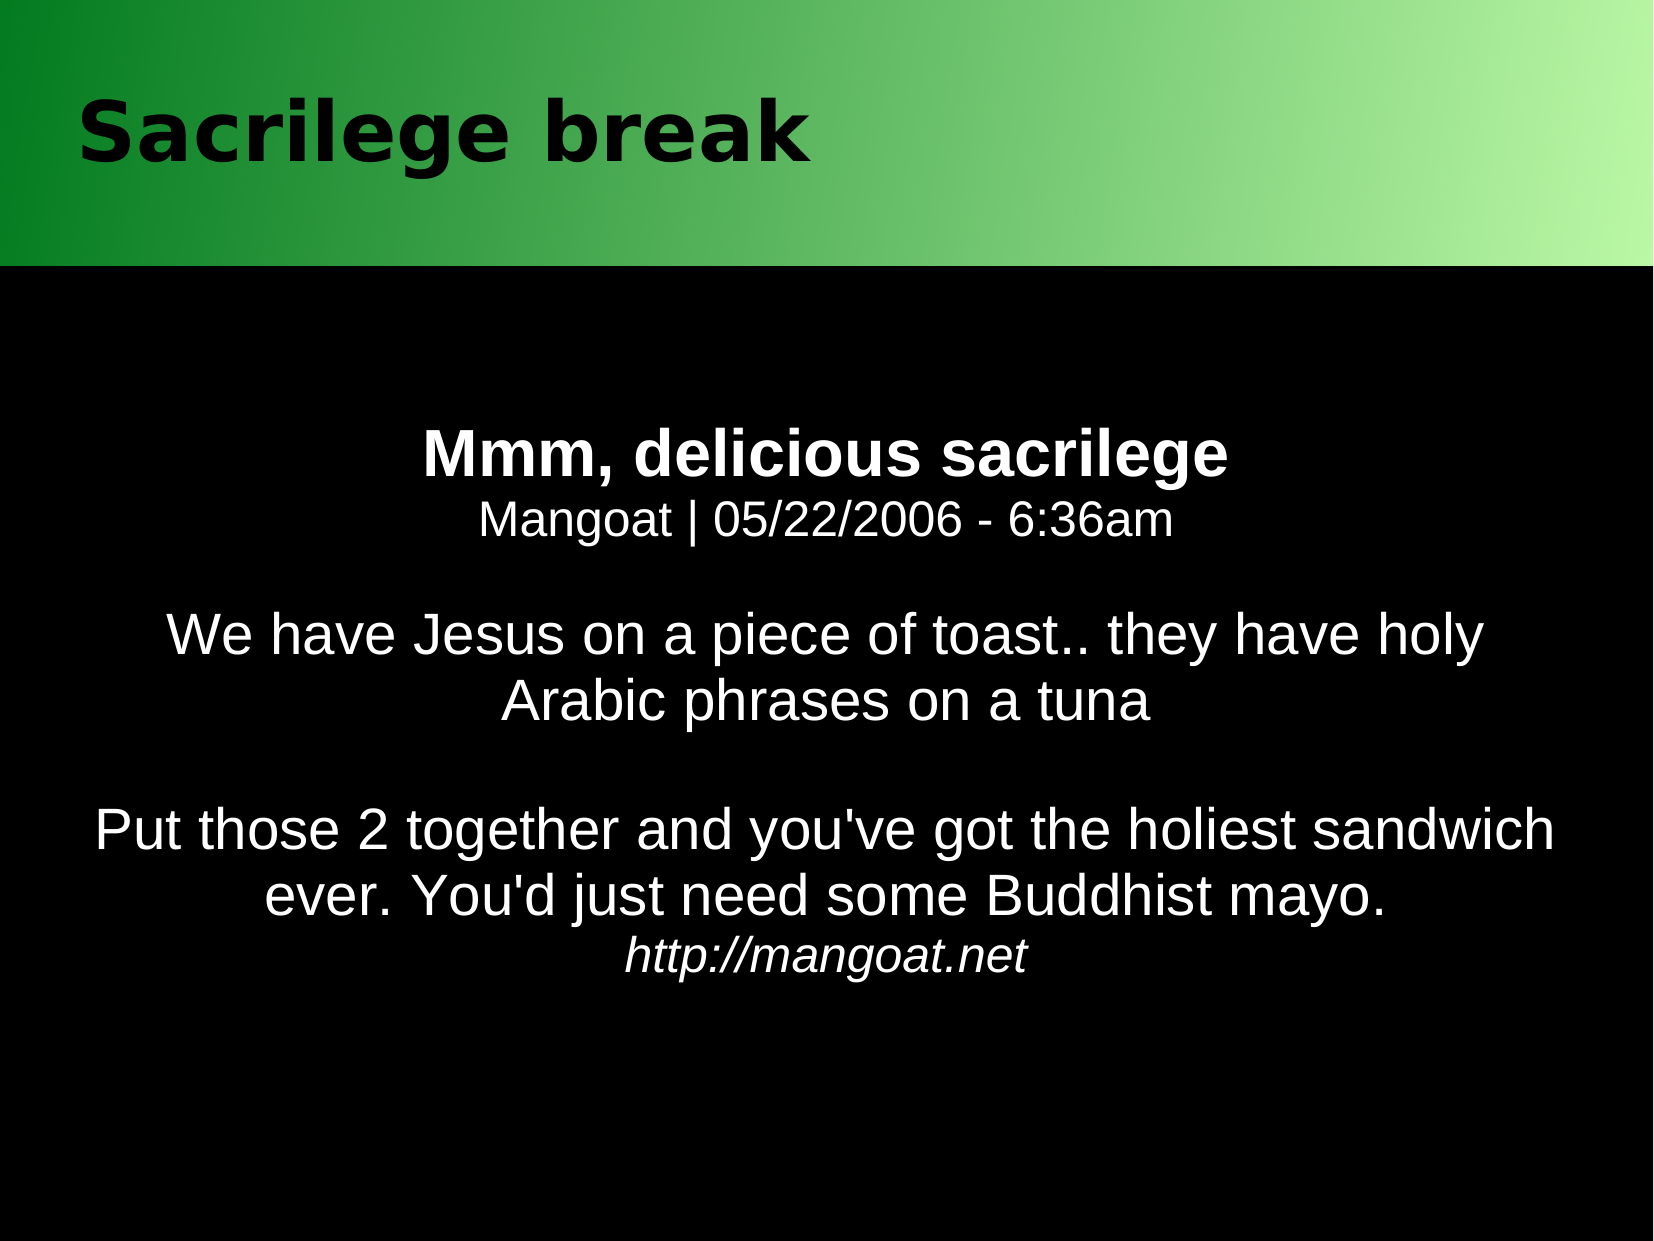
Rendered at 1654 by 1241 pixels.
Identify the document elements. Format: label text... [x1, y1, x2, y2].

subtitle Mmm, delicious sacrilege Mangoat | 05/22/2006 - 6:36am We have Jesus on a piece of toast.. they have holy Arabic phrases on a tuna Put those 2 together and you've got the holiest sandwich ever. You'd just need some Buddhist mayo. http://mangoat.net [82, 297, 1571, 1102]
title Sacrilege break [76, 29, 1565, 237]
picture [0, 0, 1654, 1241]
